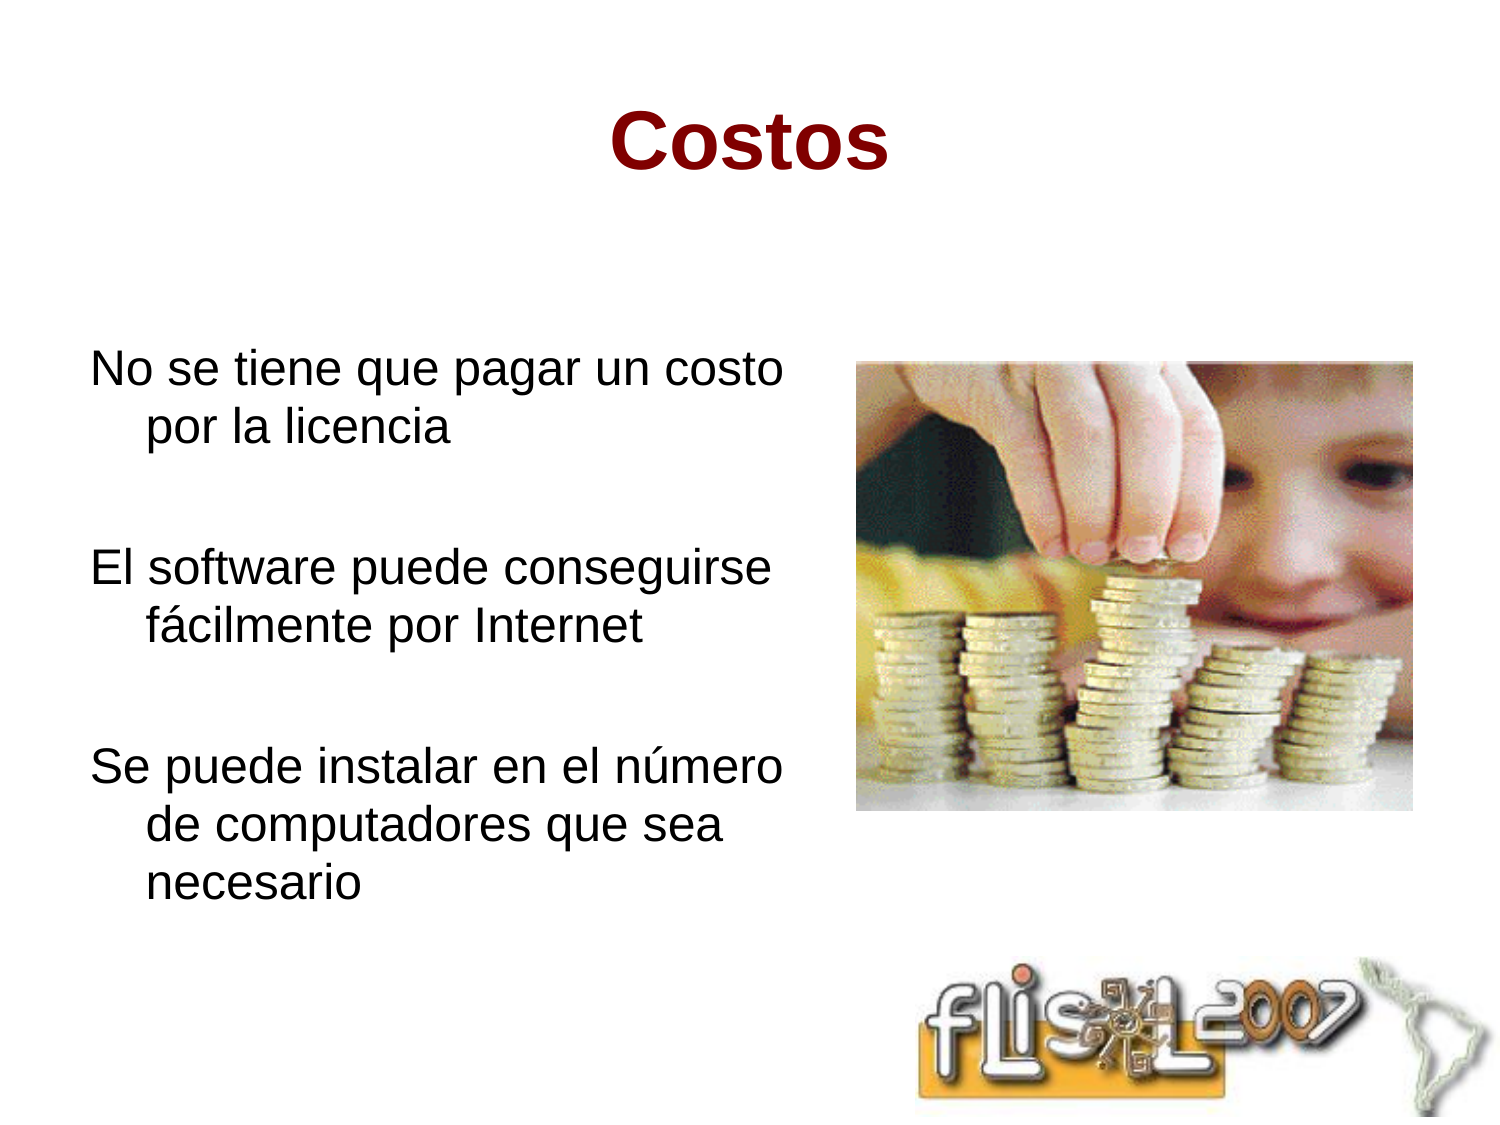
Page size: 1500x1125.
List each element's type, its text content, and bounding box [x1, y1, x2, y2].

picture [856, 361, 1413, 811]
list No se tiene que pagar un costo por la licencia El software puede conseguirse fácilmente por Internet Se puede instalar en el número de computadores que sea necesario [74, 262, 857, 1006]
title Costos [75, 45, 1426, 233]
picture [915, 956, 1500, 1117]
